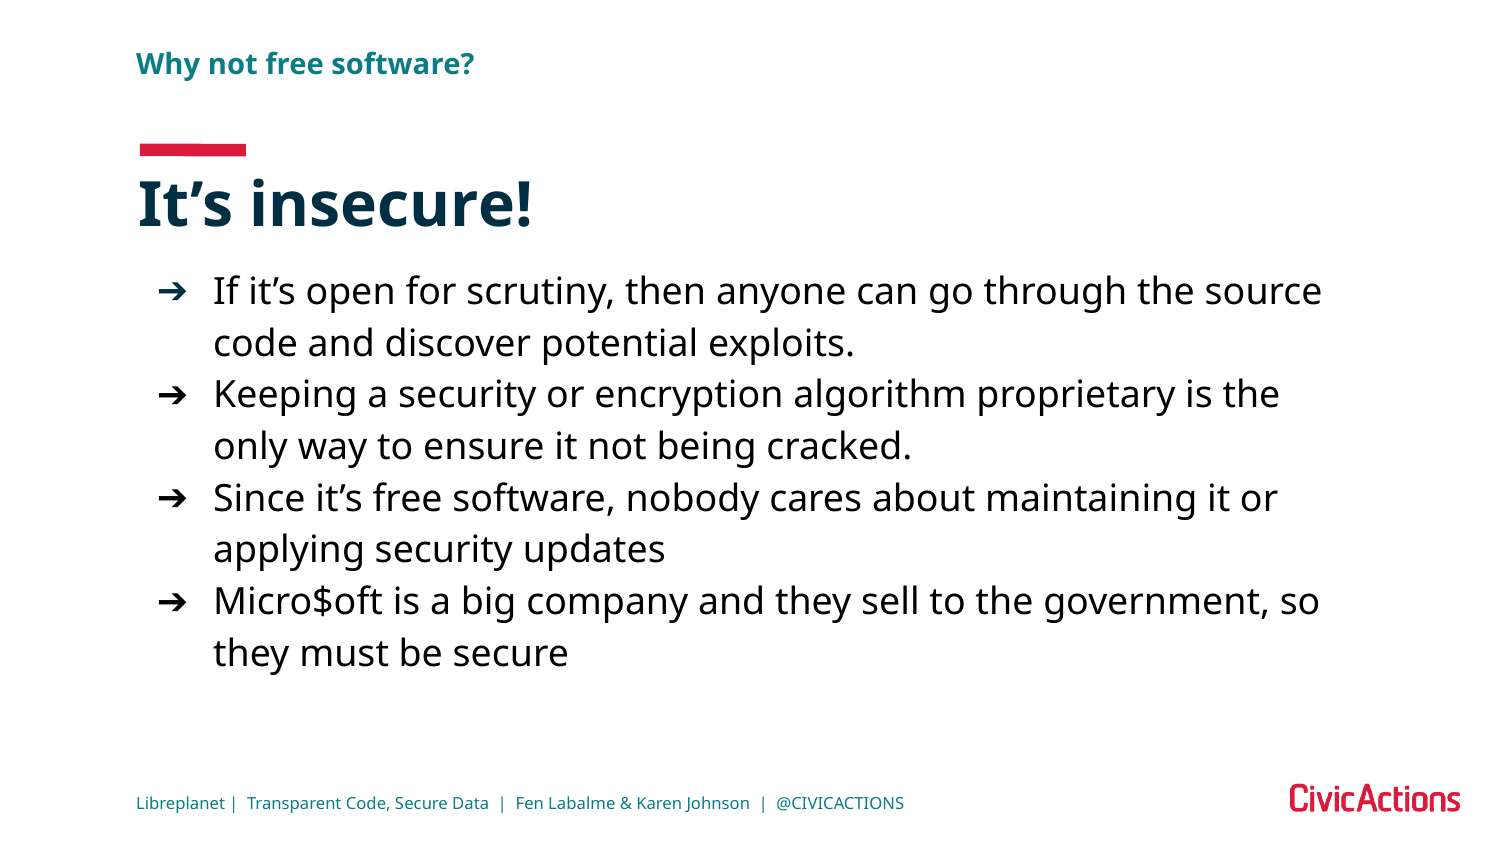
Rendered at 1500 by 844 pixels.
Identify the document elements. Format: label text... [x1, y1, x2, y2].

title Why not free software? [121, 30, 1375, 112]
list It’s insecure! If it’s open for scrutiny, then anyone can go through the source code and discover potential exploits. Keeping a security or encryption algorithm proprietary is the only way to ensure it not being cracked. Since it’s free software, nobody cares about maintaining it or applying security updates Micro$oft is a big company and they sell to the government, so they must be secure [123, 149, 1377, 740]
text_box Libreplanet | Transparent Code, Secure Data | Fen Labalme & Karen Johnson | @CIVICACTIONS [121, 778, 1467, 817]
